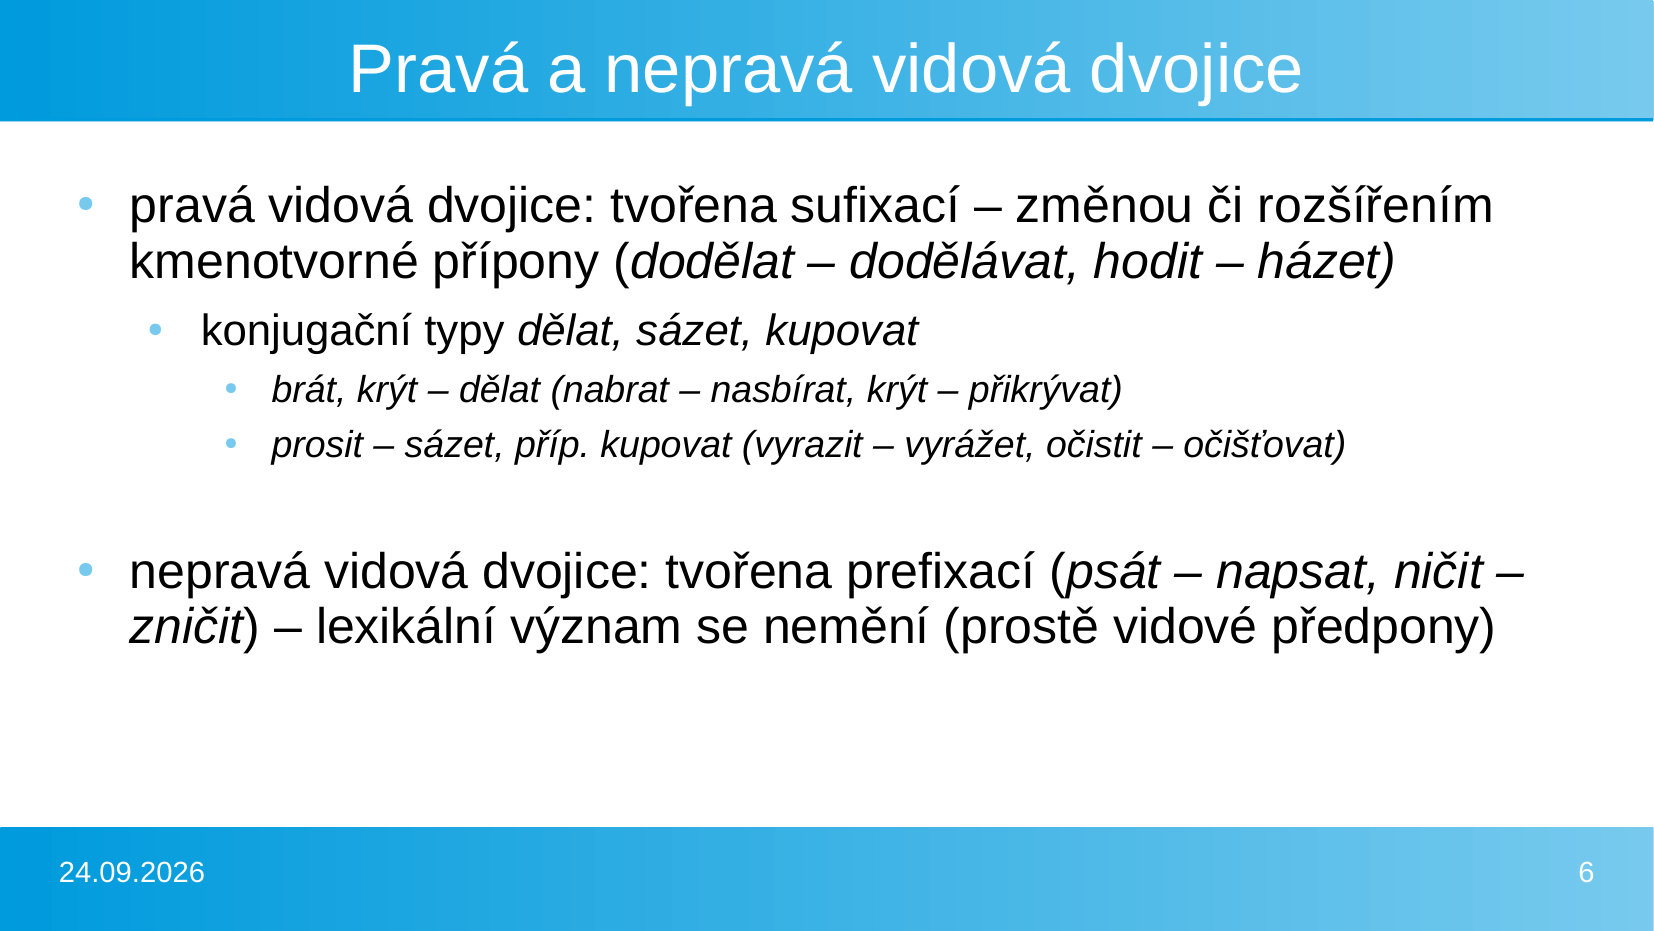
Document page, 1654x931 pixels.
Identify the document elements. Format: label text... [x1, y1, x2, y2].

title Pravá a nepravá vidová dvojice [59, 29, 1595, 108]
list pravá vidová dvojice: tvořena sufixací – změnou či rozšířením kmenotvorné přípony (dodělat – dodělávat, hodit – házet) konjugační typy dělat, sázet, kupovat brát, krýt – dělat (nabrat – nasbírat, krýt – přikrývat) prosit – sázet, příp. kupovat (vyrazit – vyrážet, očistit – očišťovat) nepravá vidová dvojice: tvořena prefixací (psát – napsat, ničit – zničit) – lexikální význam se nemění (prostě vidové předpony) [59, 177, 1595, 768]
